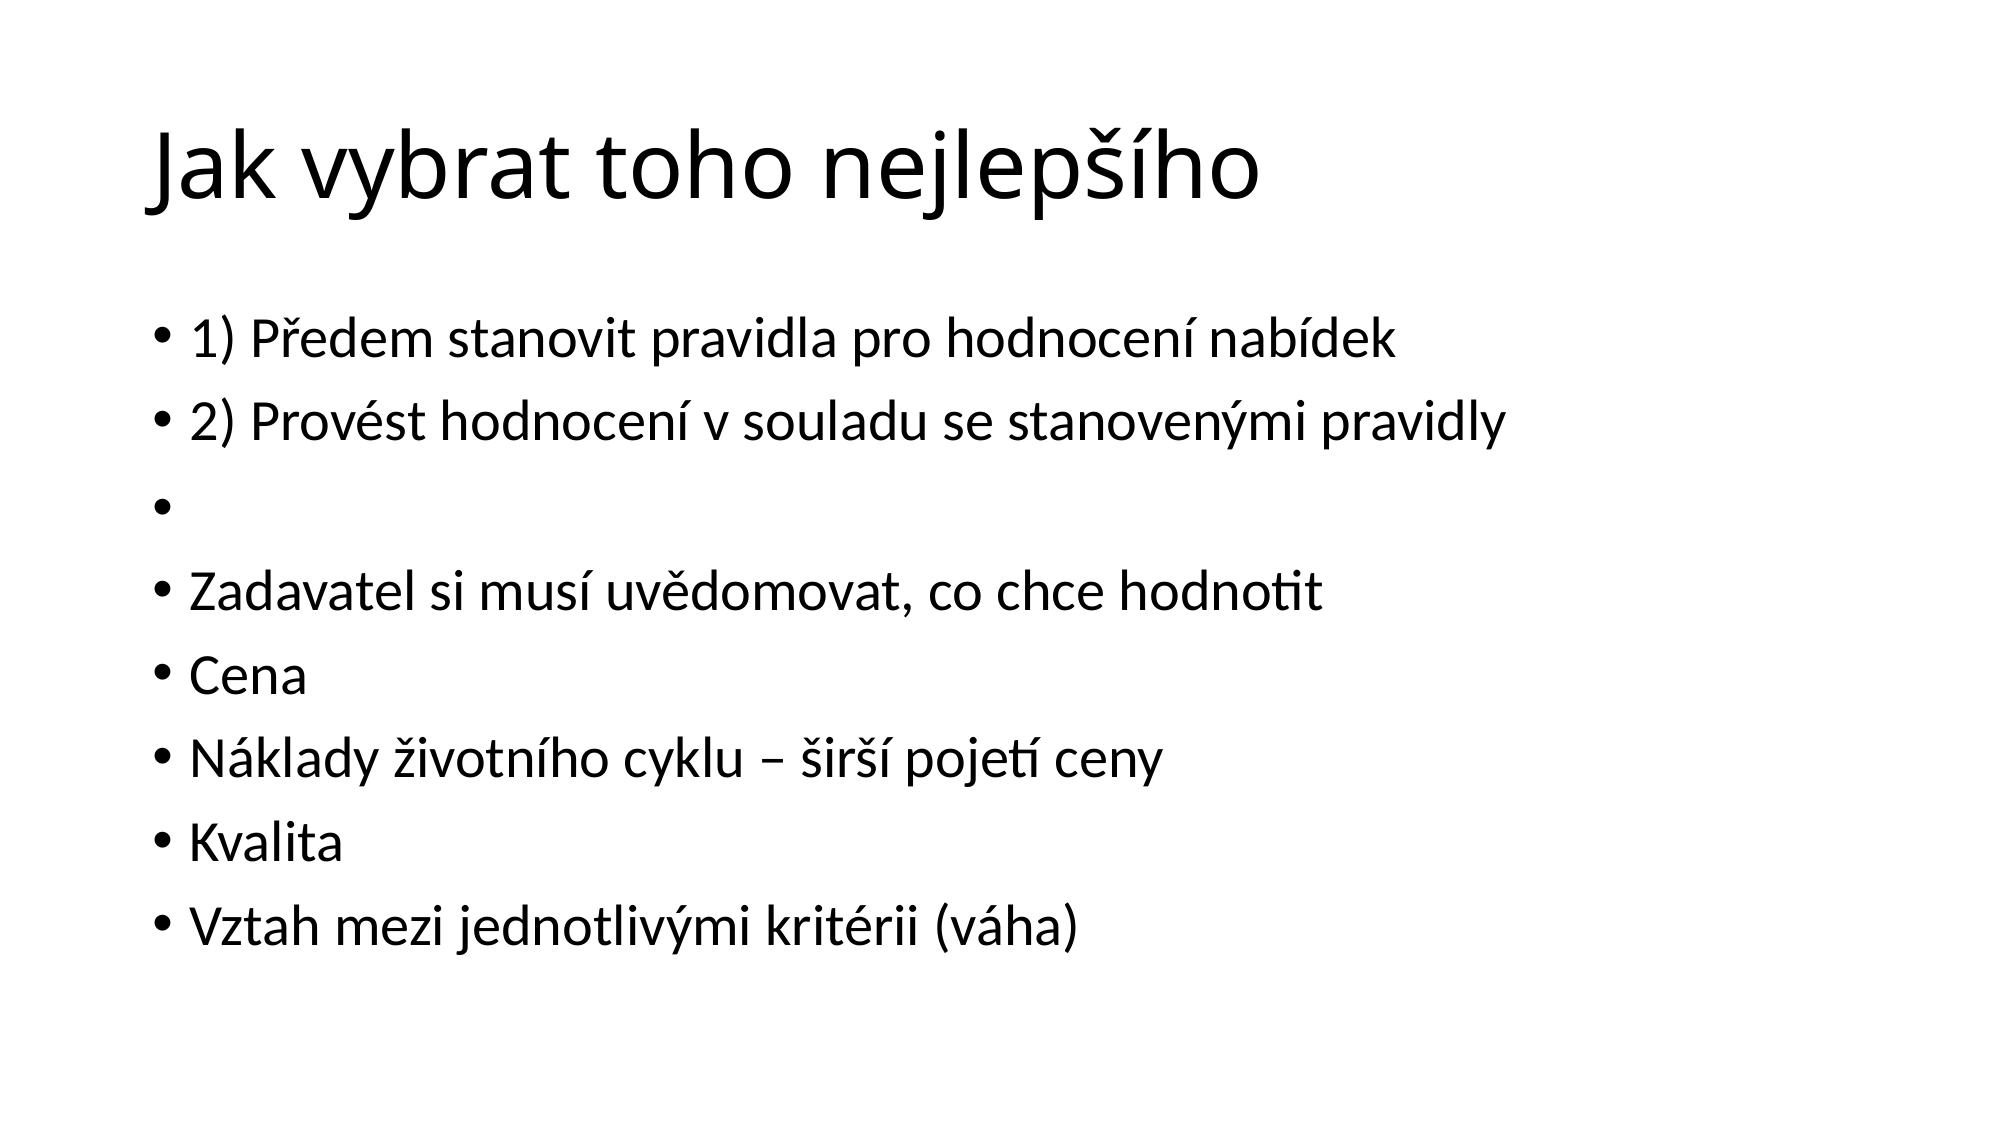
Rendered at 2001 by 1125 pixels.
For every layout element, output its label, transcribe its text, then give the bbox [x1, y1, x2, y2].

list 1) Předem stanovit pravidla pro hodnocení nabídek 2) Provést hodnocení v souladu se stanovenými pravidly Zadavatel si musí uvědomovat, co chce hodnotit Cena Náklady životního cyklu – širší pojetí ceny Kvalita Vztah mezi jednotlivými kritérii (váha) [137, 299, 1863, 1014]
title Jak vybrat toho nejlepšího [137, 59, 1863, 278]
